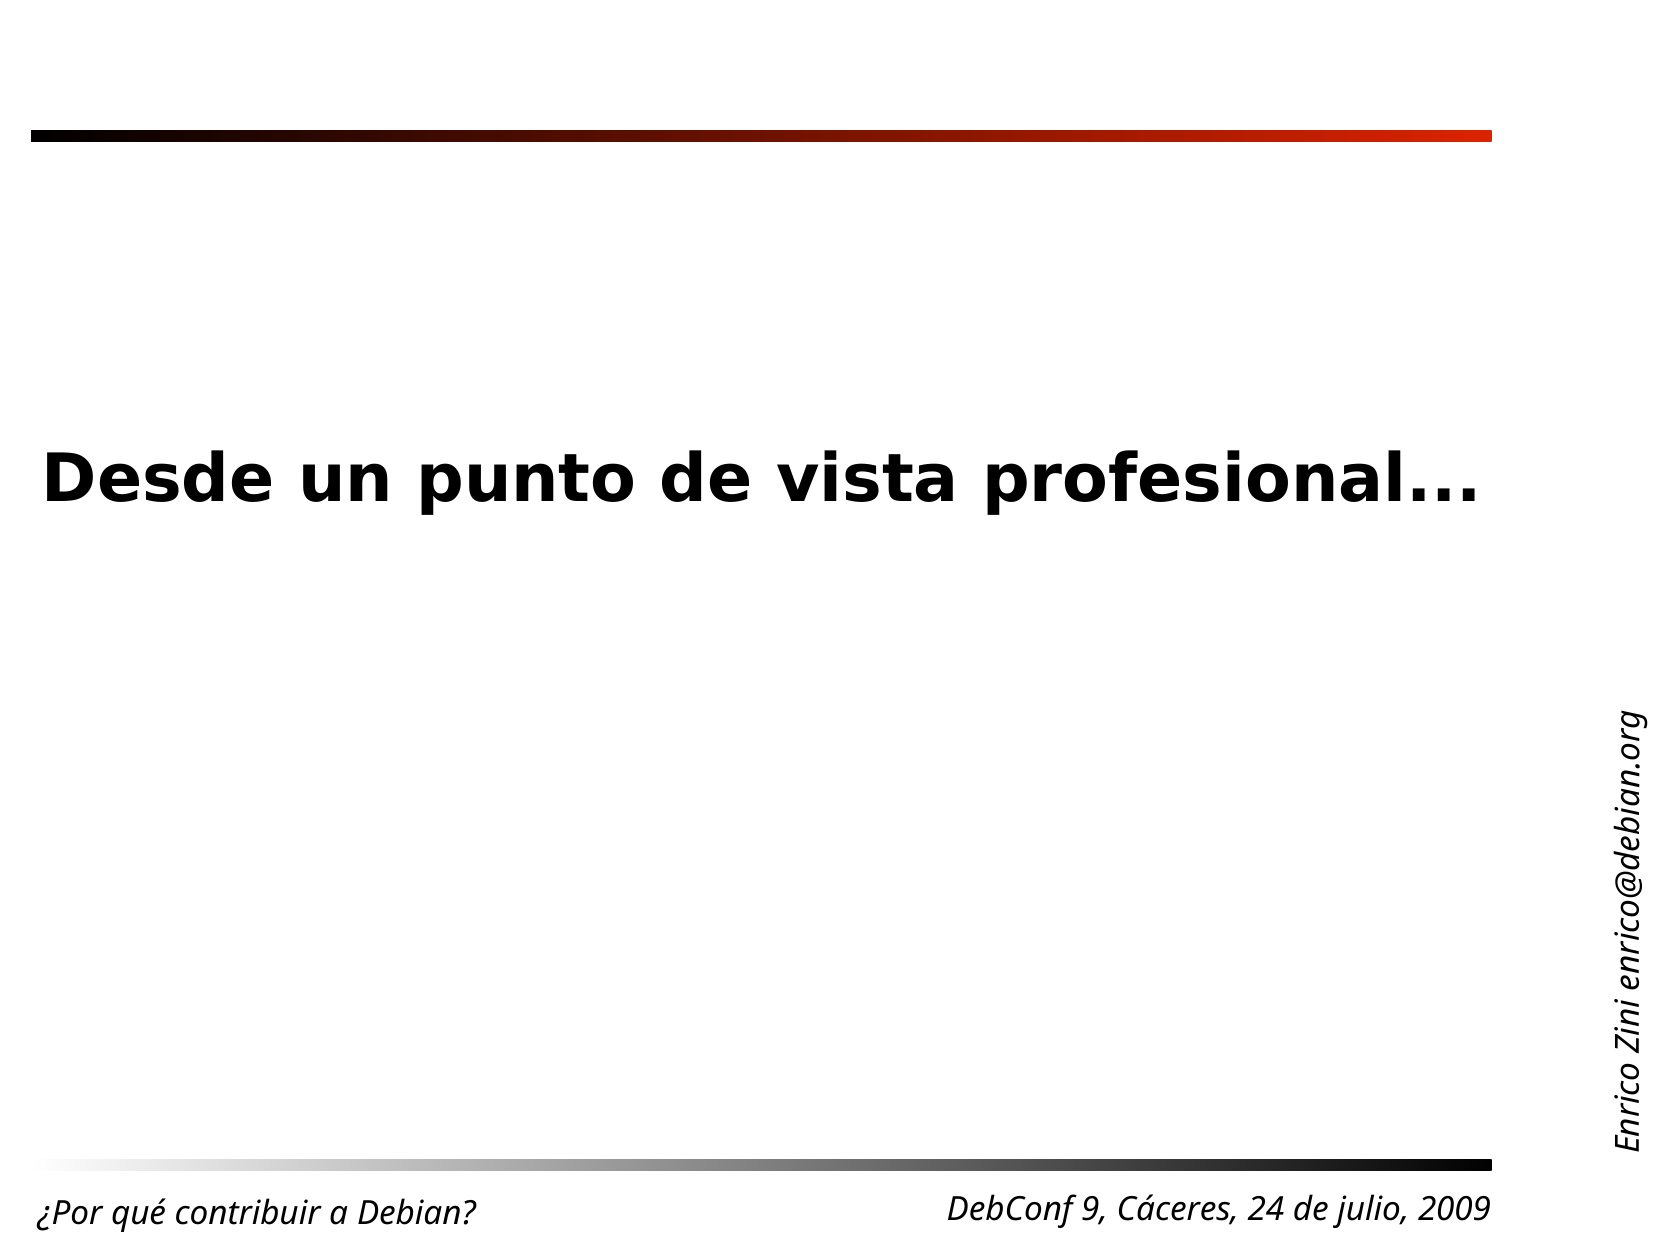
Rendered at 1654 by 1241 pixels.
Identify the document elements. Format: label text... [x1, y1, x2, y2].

text_box Desde un punto de vista profesional... [30, 439, 1495, 517]
